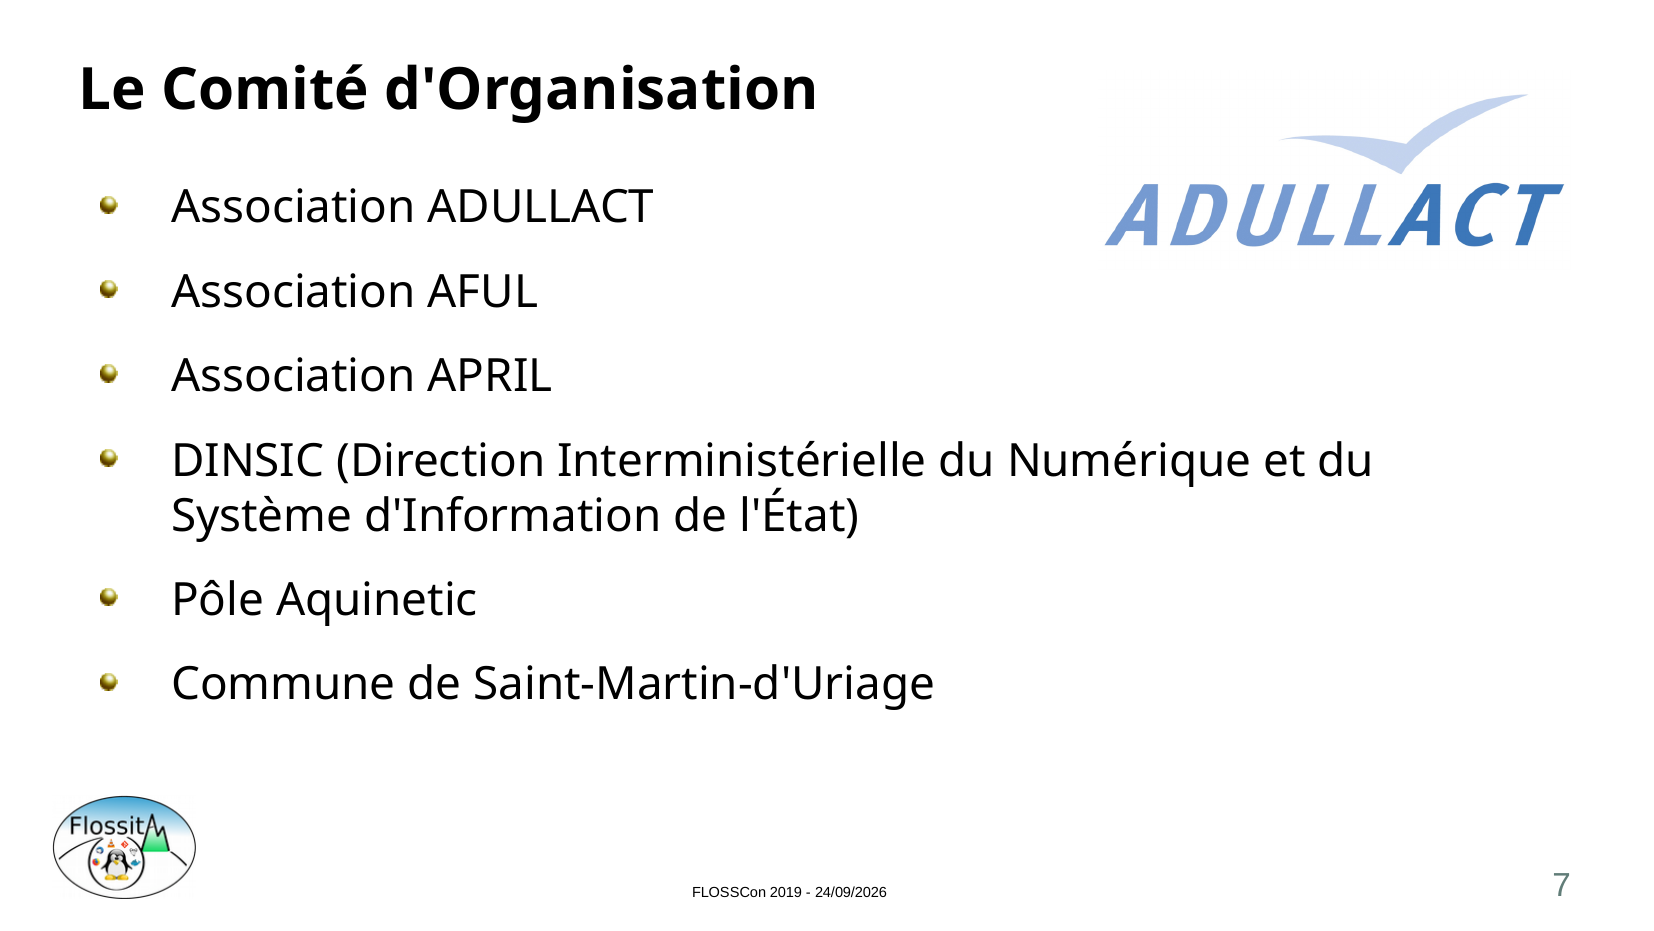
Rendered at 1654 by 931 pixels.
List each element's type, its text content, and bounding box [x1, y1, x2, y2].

list Association ADULLACT Association AFUL Association APRIL DINSIC (Direction Interministérielle du Numérique et du Système d'Information de l'État) Pôle Aquinetic Commune de Saint-Martin-d'Uriage [88, 177, 1441, 910]
picture [52, 795, 88, 899]
picture [1098, 70, 1571, 270]
title Le Comité d'Organisation [63, 43, 1311, 138]
